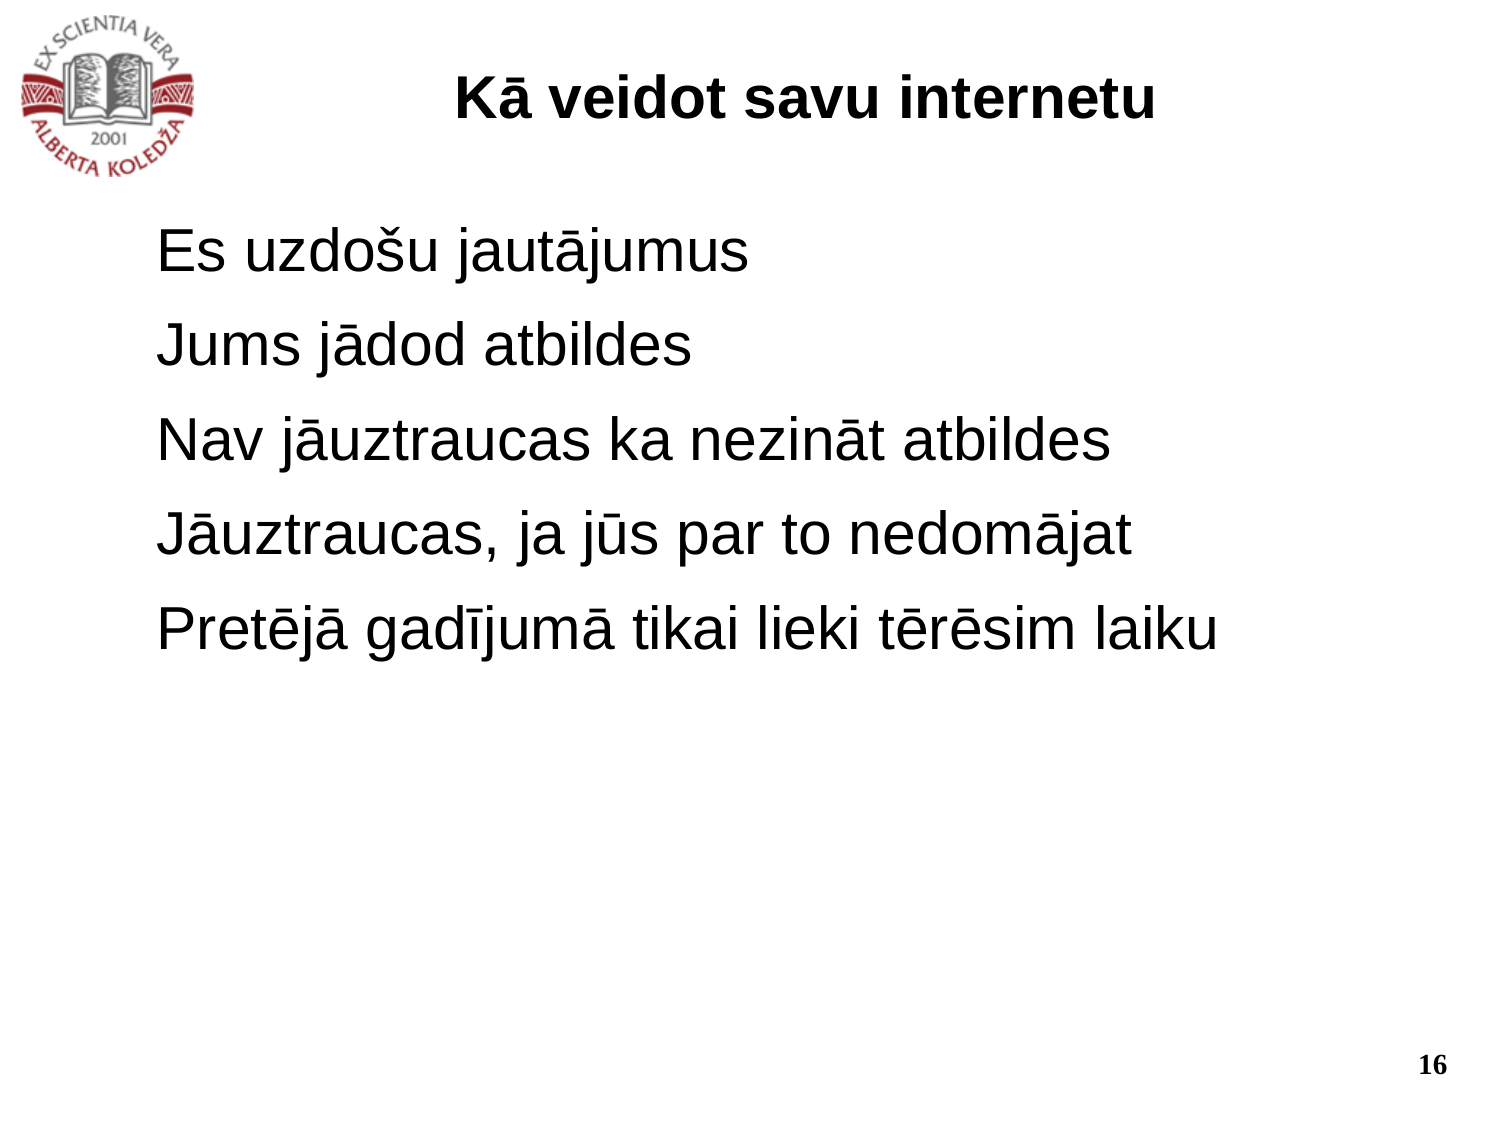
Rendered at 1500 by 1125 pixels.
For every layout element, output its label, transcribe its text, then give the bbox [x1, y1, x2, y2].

text_box <skaitlis> [1312, 1037, 1463, 1101]
title Kā veidot savu internetu [187, 44, 1425, 150]
picture [21, 15, 194, 177]
list Es uzdošu jautājumus Jums jādod atbildes Nav jāuztraucas ka nezināt atbildes Jāuztraucas, ja jūs par to nedomājat Pretējā gadījumā tikai lieki tērēsim laiku [85, 216, 1436, 1035]
